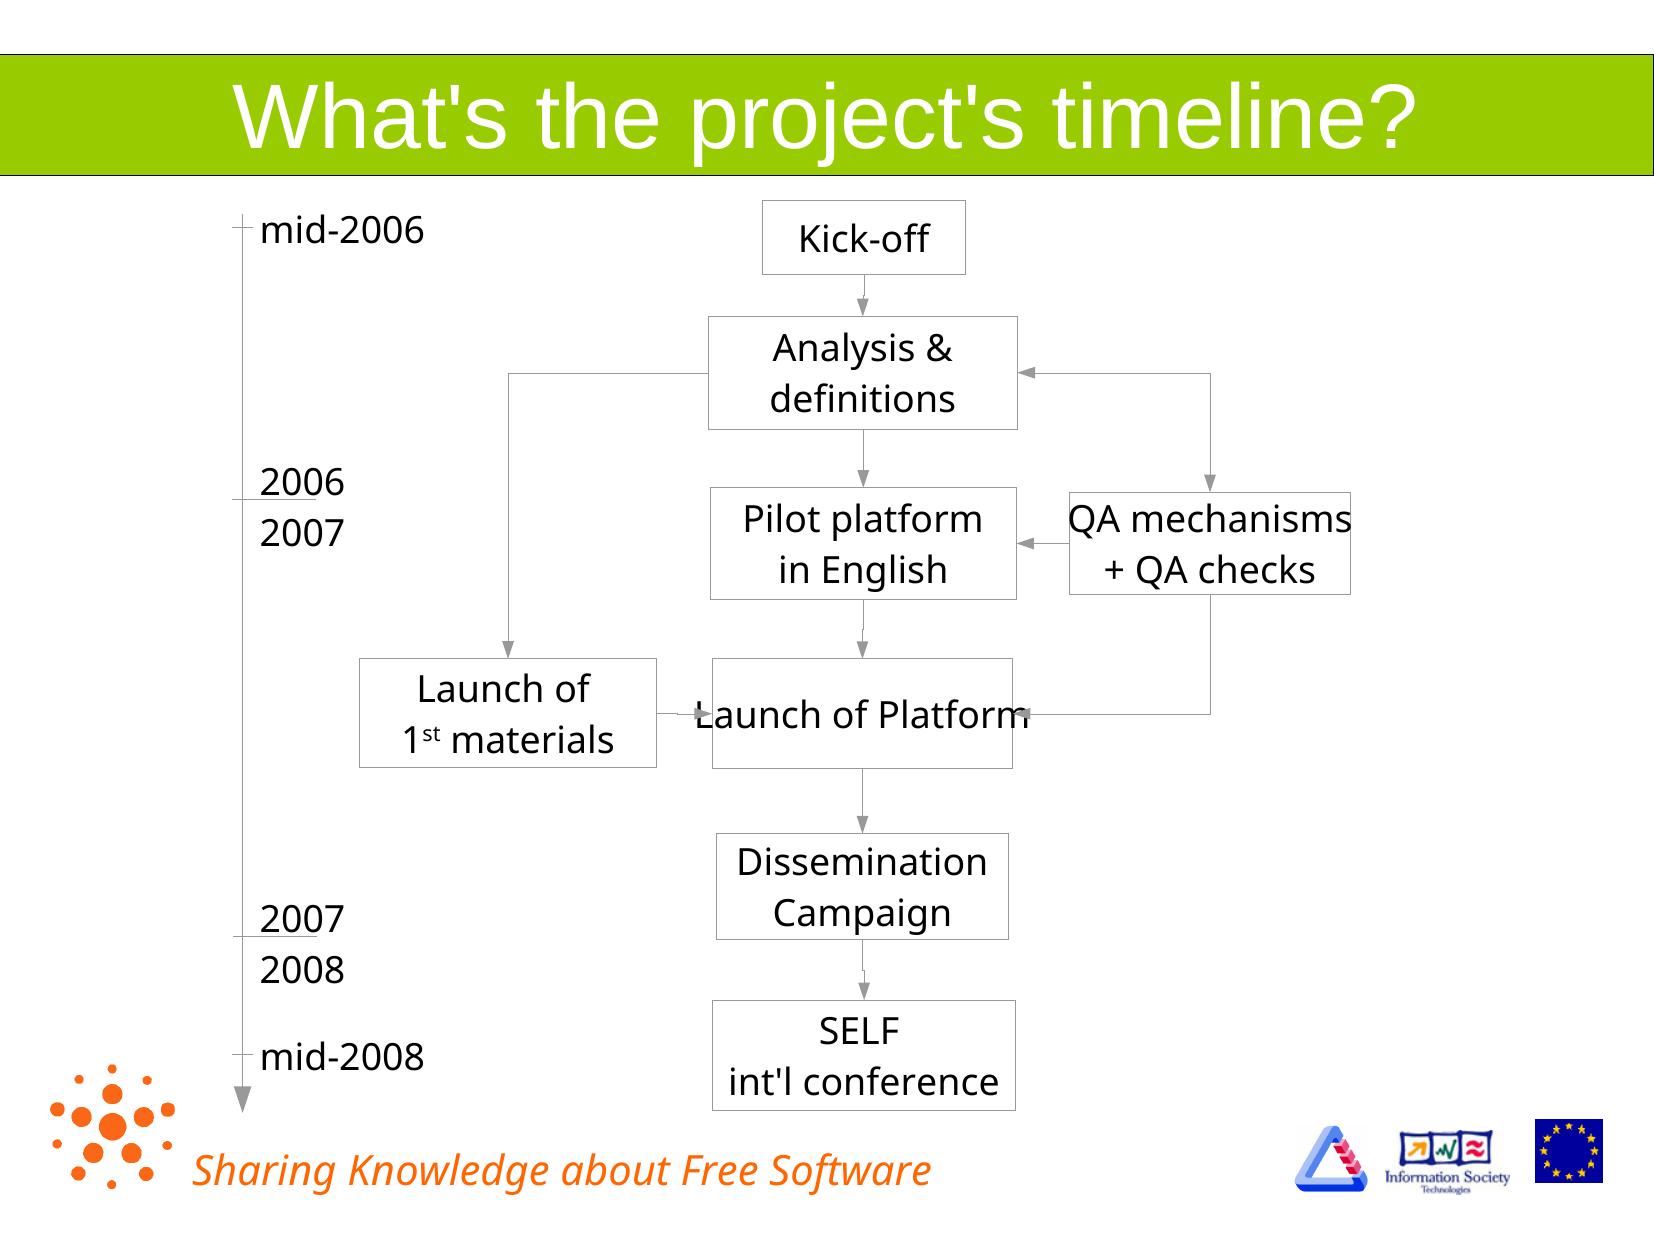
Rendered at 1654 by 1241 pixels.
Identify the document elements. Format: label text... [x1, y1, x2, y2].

text_box Kick-off [762, 200, 966, 275]
text_box mid-2006 [259, 203, 416, 251]
text_box Dissemination Campaign [716, 833, 1009, 940]
picture [1535, 1119, 1603, 1183]
text_box 2007 2008 [259, 892, 343, 986]
text_box Launch of 1st materials [359, 658, 657, 768]
picture [1385, 1130, 1510, 1195]
text_box 2006 2007 [259, 455, 343, 549]
text_box Pilot platform in English [710, 487, 1017, 600]
text_box mid-2008 [259, 1030, 416, 1078]
title What's the project's timeline? [82, 59, 1571, 174]
text_box SELF int'l conference [712, 1000, 1016, 1111]
text_box Launch of Platform [712, 658, 1013, 769]
text_box QA mechanisms + QA checks [1069, 492, 1351, 595]
text_box Analysis & definitions [708, 316, 1018, 430]
picture [1294, 1125, 1368, 1193]
picture [50, 1064, 175, 1189]
